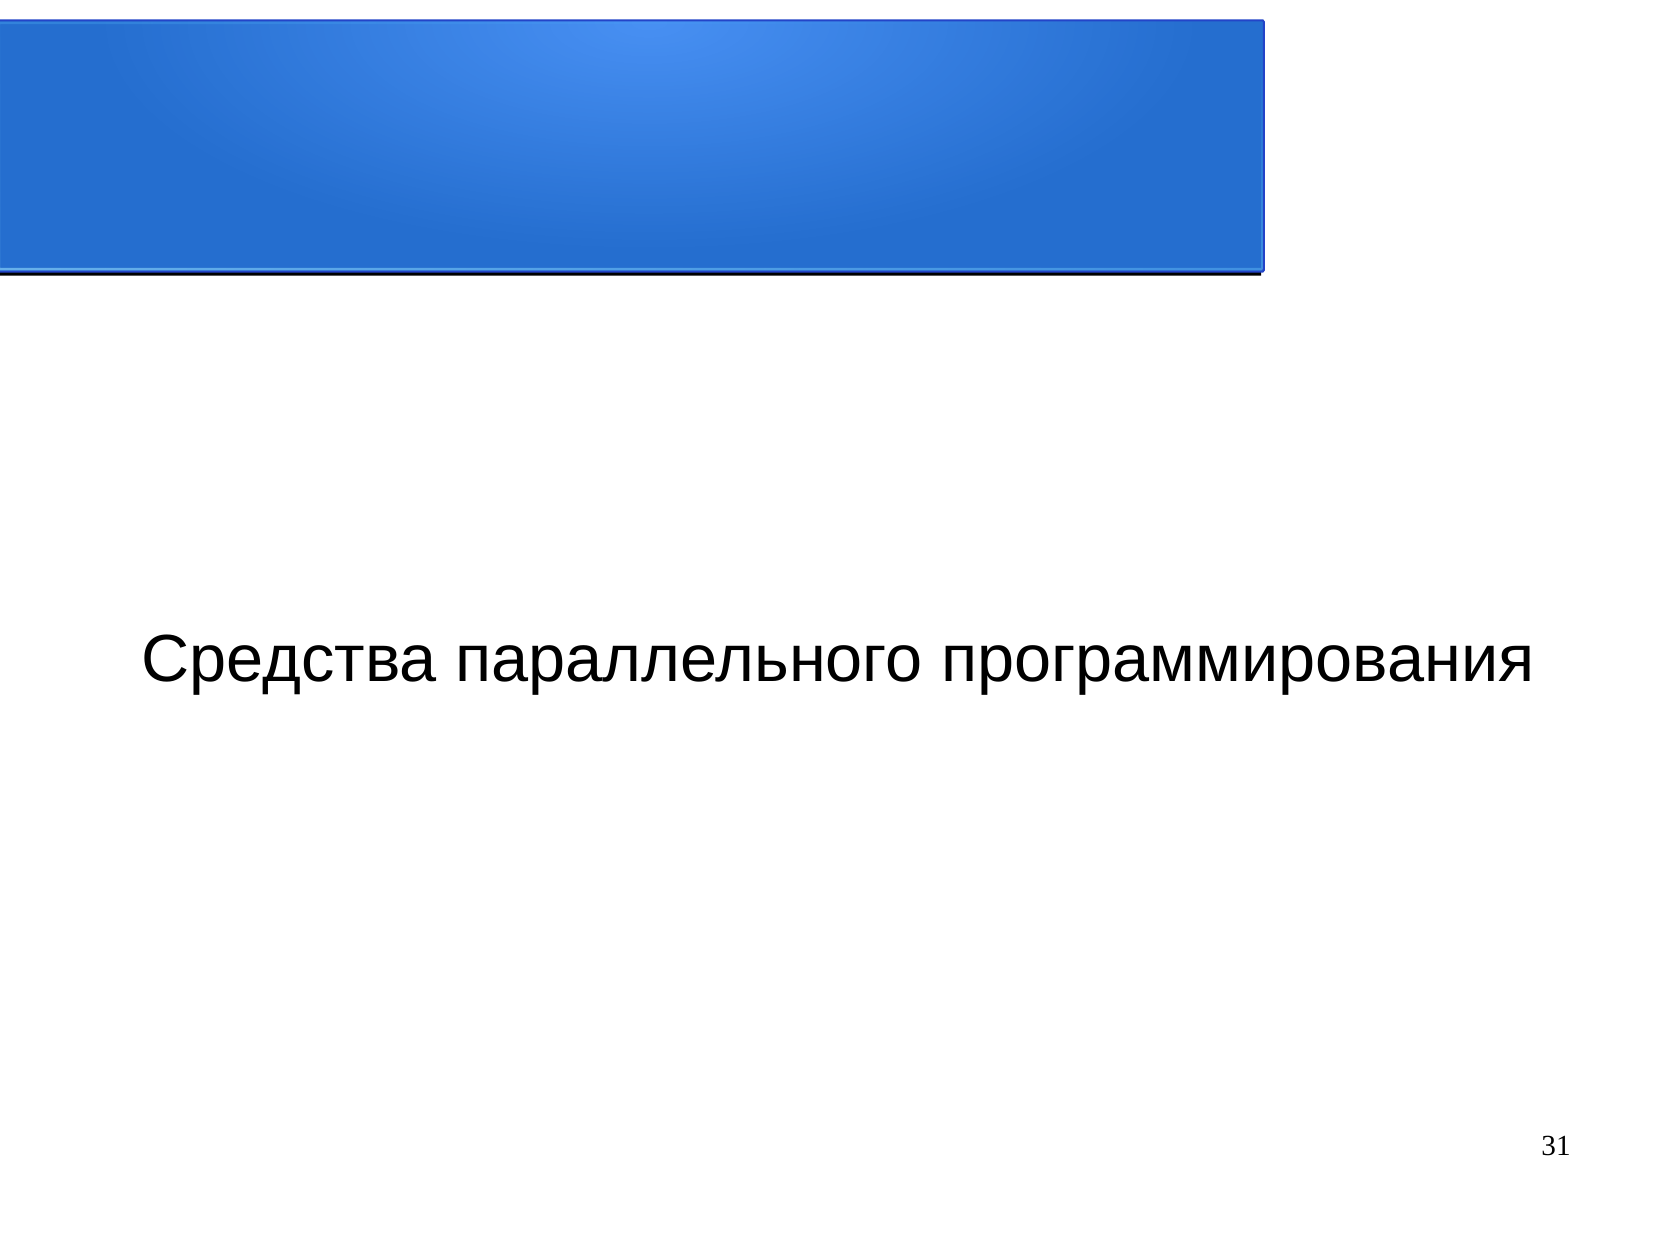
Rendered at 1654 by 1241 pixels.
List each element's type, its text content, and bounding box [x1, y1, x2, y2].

subtitle Средства параллельного программирования [82, 299, 1571, 1019]
title [82, 47, 1235, 252]
